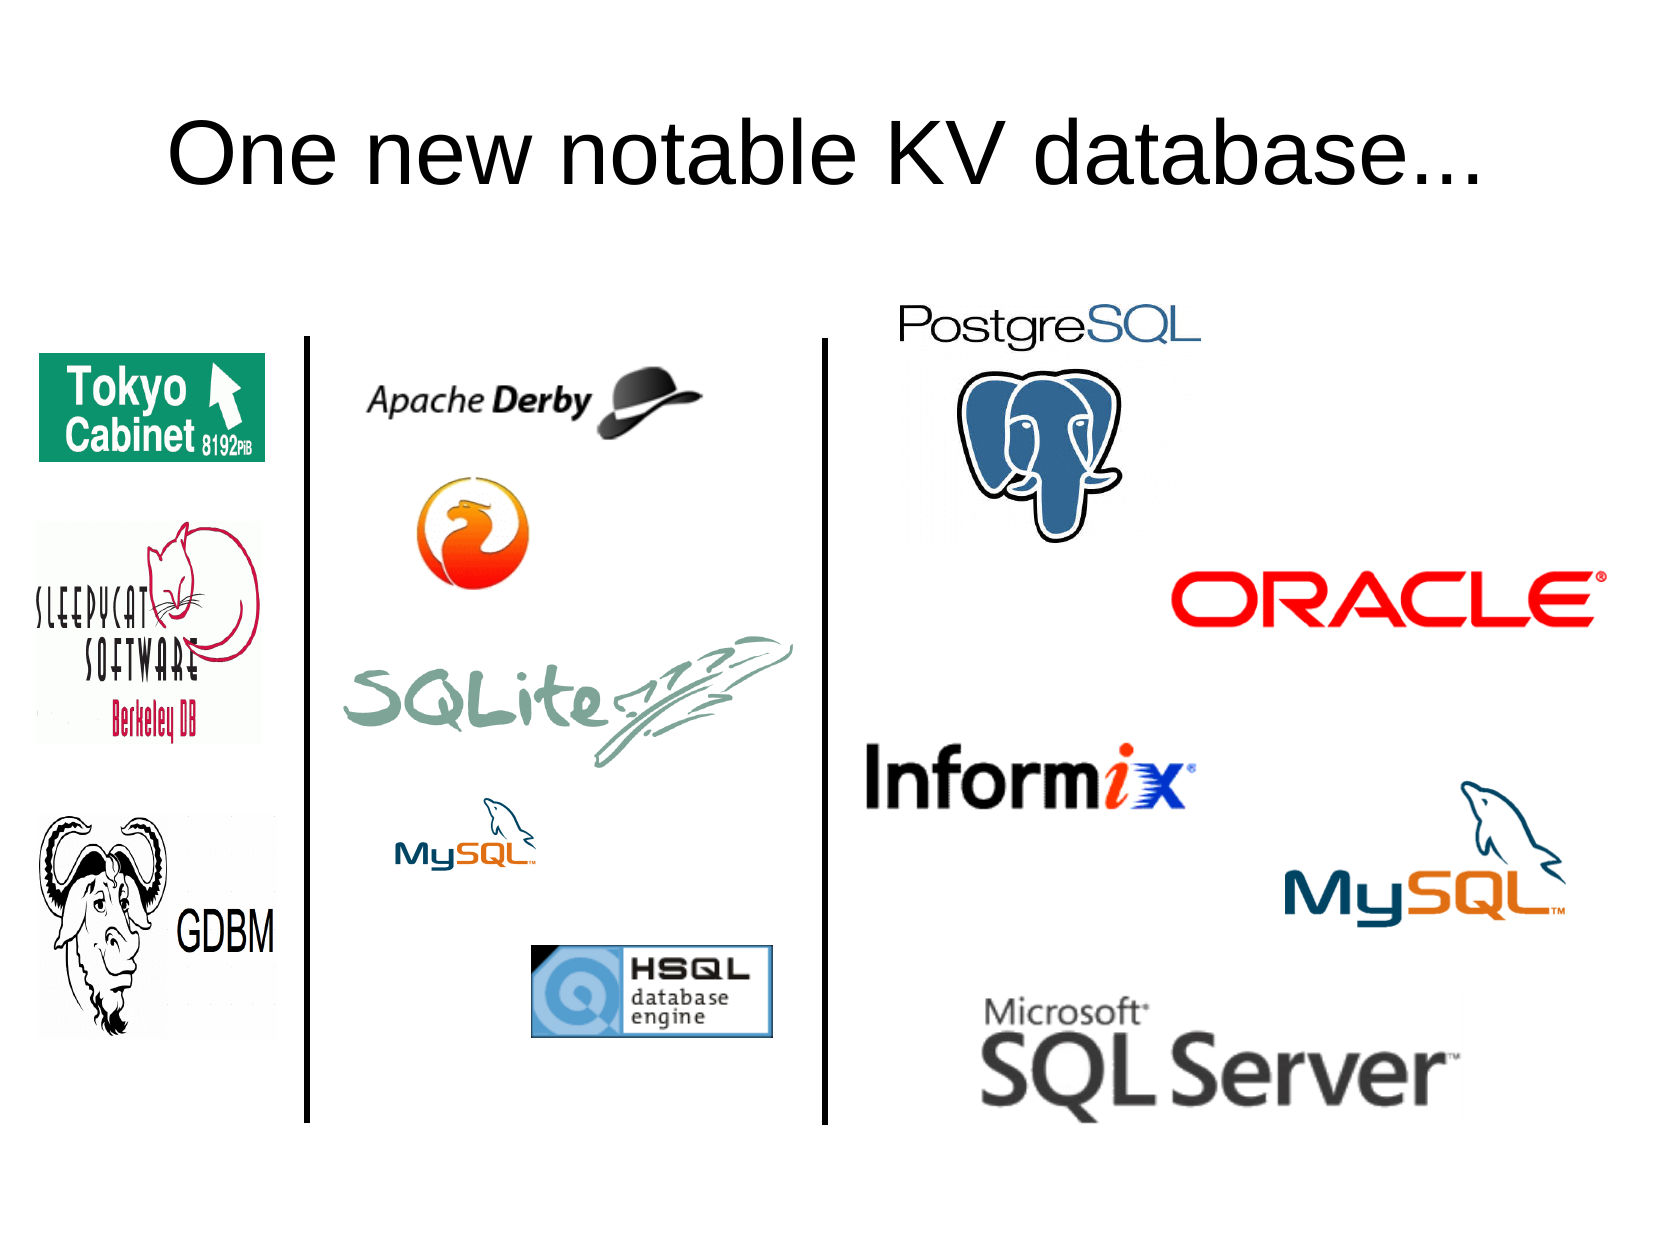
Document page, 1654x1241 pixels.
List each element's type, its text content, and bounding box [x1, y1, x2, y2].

picture [531, 945, 773, 1038]
picture [346, 345, 722, 457]
picture [976, 993, 1463, 1126]
picture [39, 353, 265, 462]
picture [36, 814, 277, 1040]
picture [35, 521, 261, 744]
title One new notable KV database... [82, 49, 1571, 257]
picture [1162, 563, 1613, 638]
picture [1275, 770, 1576, 938]
picture [900, 299, 1201, 544]
picture [864, 737, 1201, 826]
picture [342, 635, 793, 768]
picture [416, 477, 530, 590]
picture [390, 792, 541, 876]
